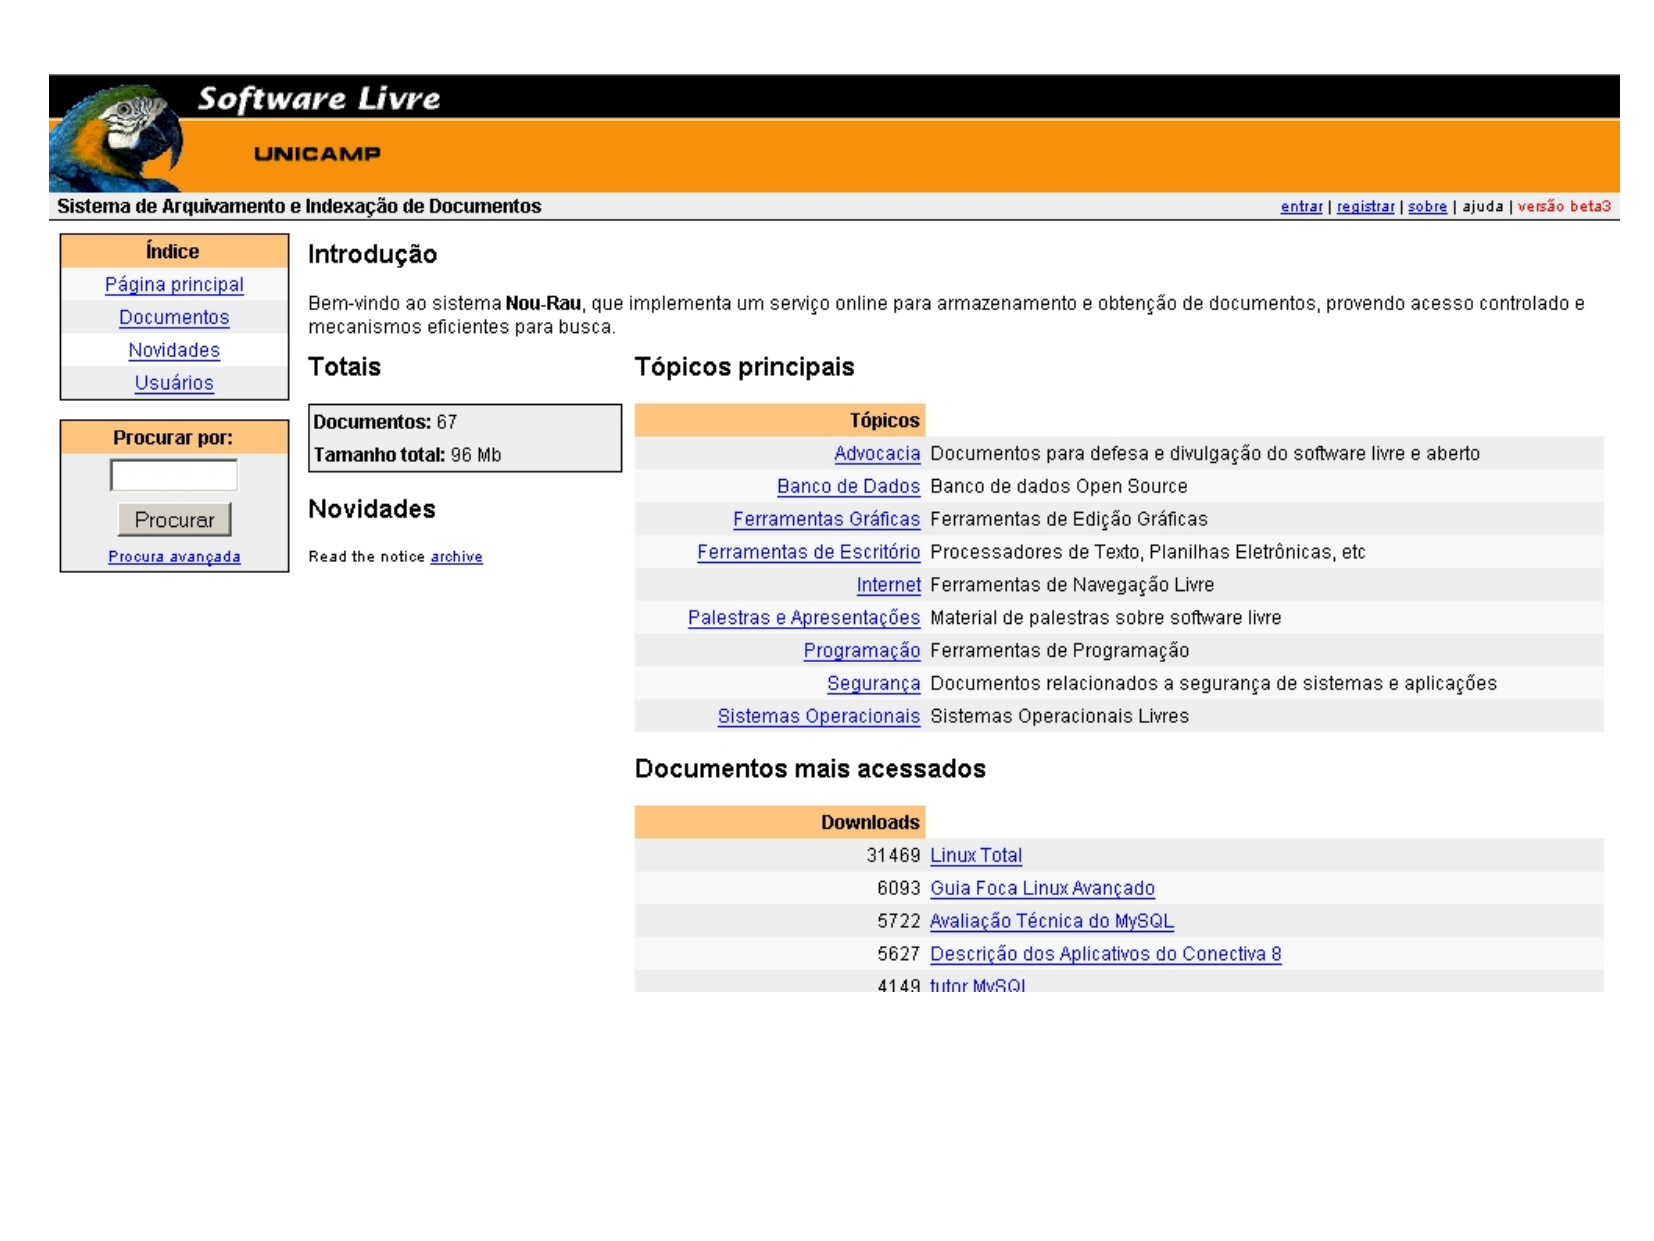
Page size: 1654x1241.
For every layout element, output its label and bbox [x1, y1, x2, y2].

picture [49, 74, 1620, 992]
